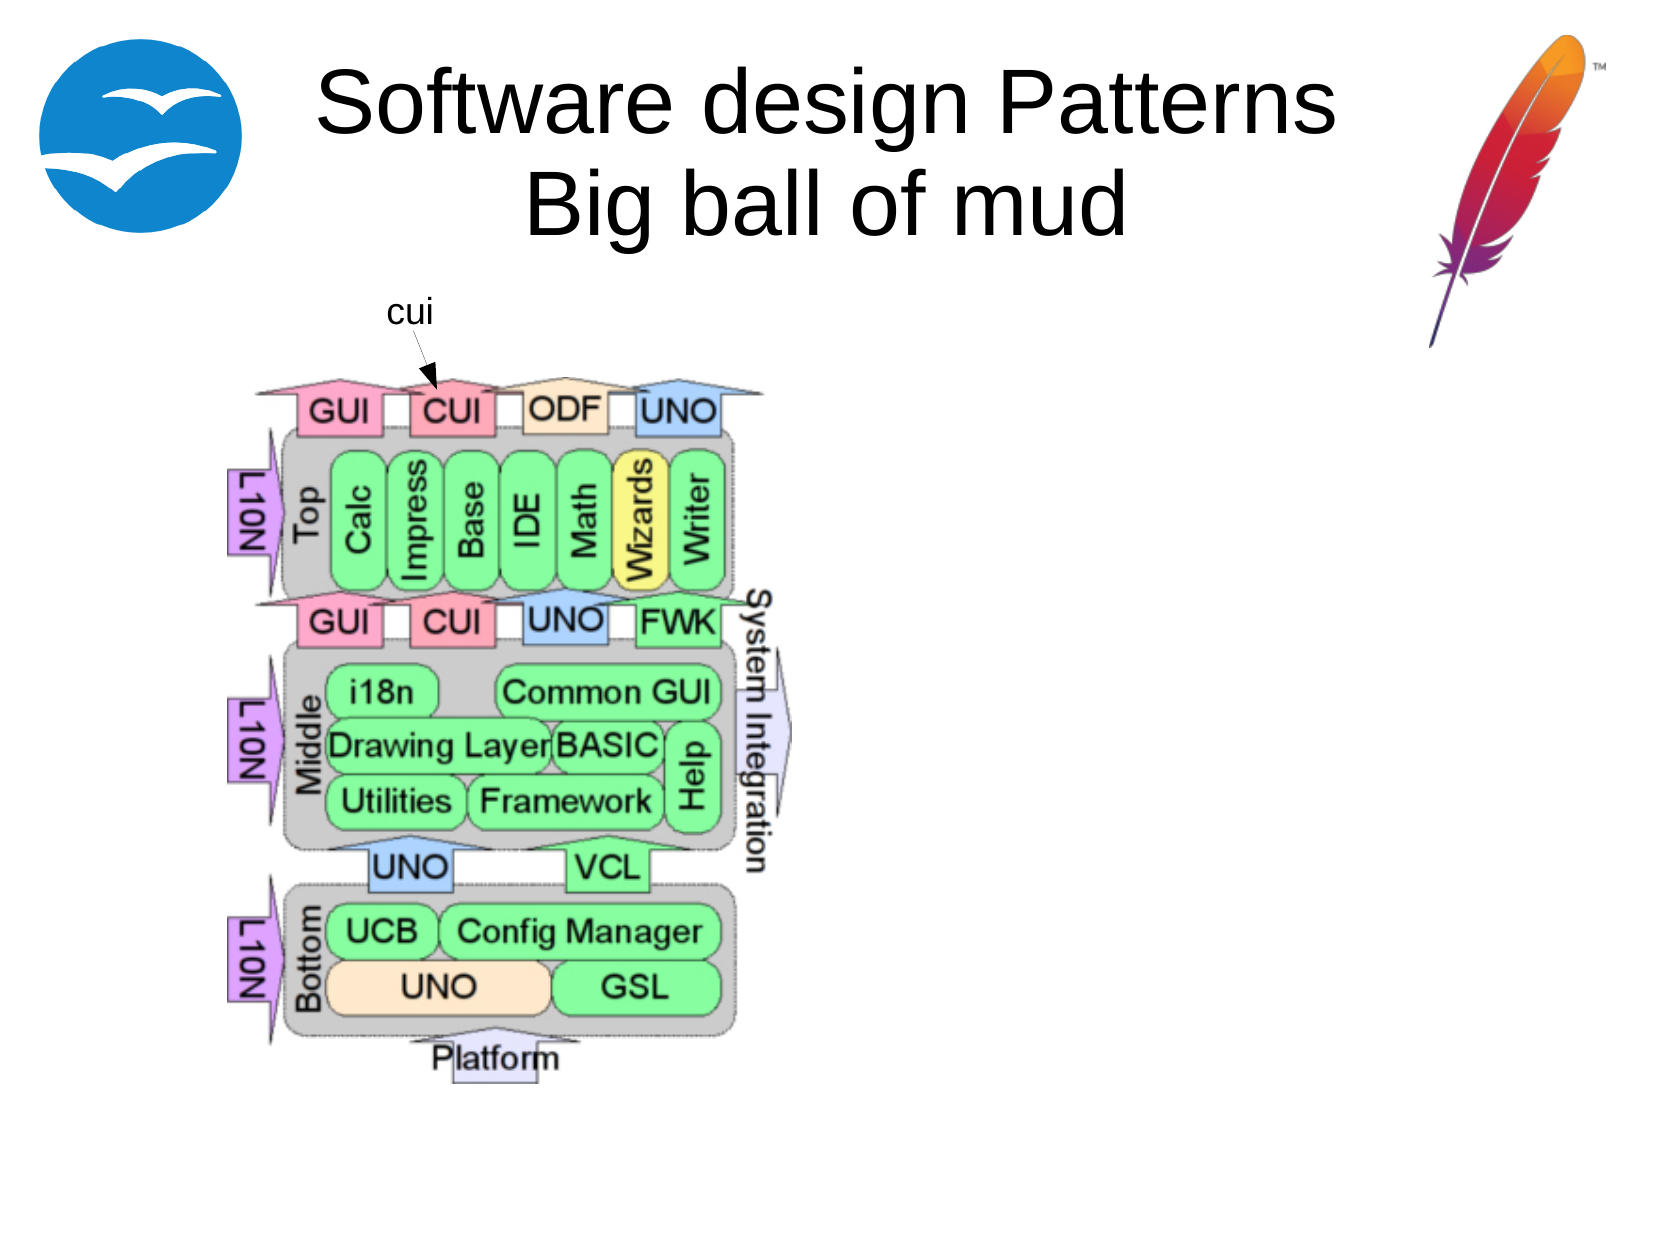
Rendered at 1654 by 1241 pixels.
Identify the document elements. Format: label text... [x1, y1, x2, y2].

text_box cui [371, 283, 449, 341]
picture [227, 377, 792, 1084]
title Software design Patterns Big ball of mud [271, 49, 1429, 257]
picture [11, 11, 271, 260]
picture [1429, 35, 1606, 348]
